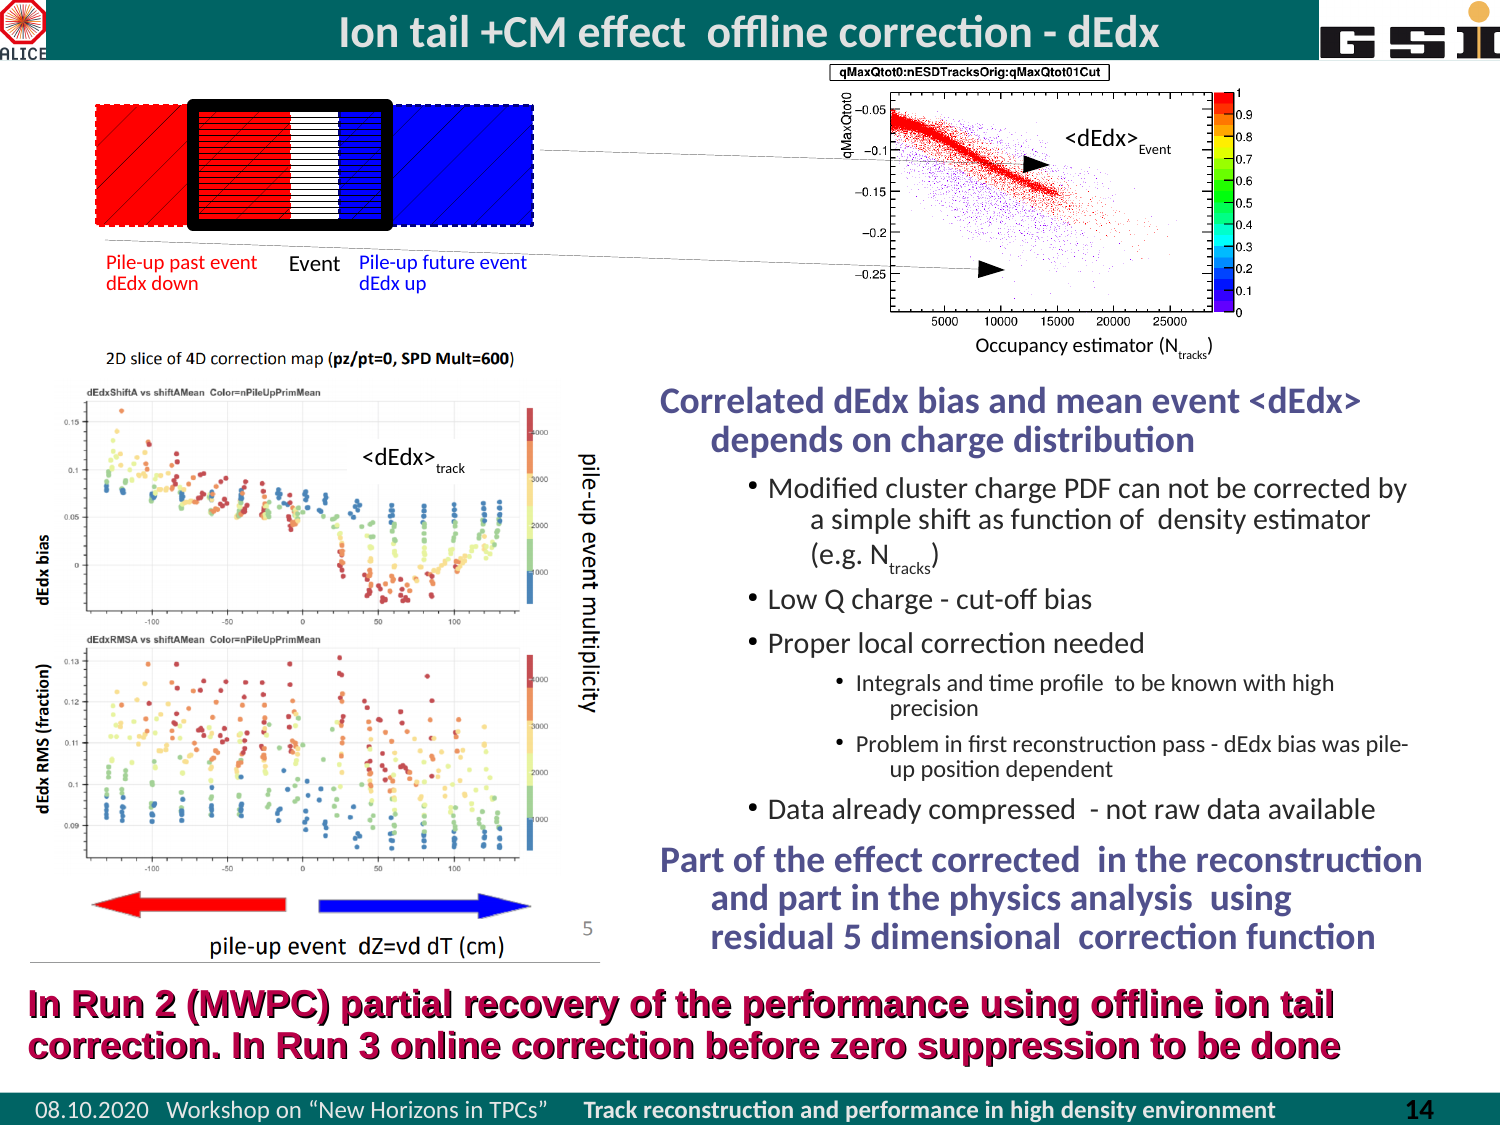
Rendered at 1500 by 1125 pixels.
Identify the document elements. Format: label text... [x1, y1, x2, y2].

text_box <dEdx>track [347, 438, 481, 485]
text_box In Run 2 (MWPC) partial recovery of the performance using offline ion tail correction. In Run 3 online correction before zero suppression to be done [12, 975, 1500, 1074]
picture [30, 339, 601, 963]
title Ion tail +CM effect offline correction - dEdx [75, 0, 1424, 68]
list Correlated dEdx bias and mean event <dEdx> depends on charge distribution Modified cluster charge PDF can not be corrected by a simple shift as function of density estimator (e.g. Ntracks) Low Q charge - cut-off bias Proper local correction needed Integrals and time profile to be known with high precision Problem in first reconstruction pass - dEdx bias was pile-up position dependent Data already compressed - not raw data available Part of the effect corrected in the reconstruction and part in the physics analysis using residual 5 dimensional correction function [660, 375, 1426, 961]
text_box Occupancy estimator (Ntracks) [960, 329, 1278, 376]
text_box Pile-up future event dEdx up [376, 246, 543, 254]
text_box [96, 105, 533, 226]
text_box Pile-up future event dEdx up [376, 250, 543, 304]
picture [1424, 0, 1500, 60]
text_box Pile-up past event dEdx down [91, 246, 273, 304]
text_box Event [273, 246, 376, 308]
picture [826, 63, 1255, 356]
text_box <dEdx>Event [1050, 120, 1187, 166]
picture [0, 0, 46, 60]
